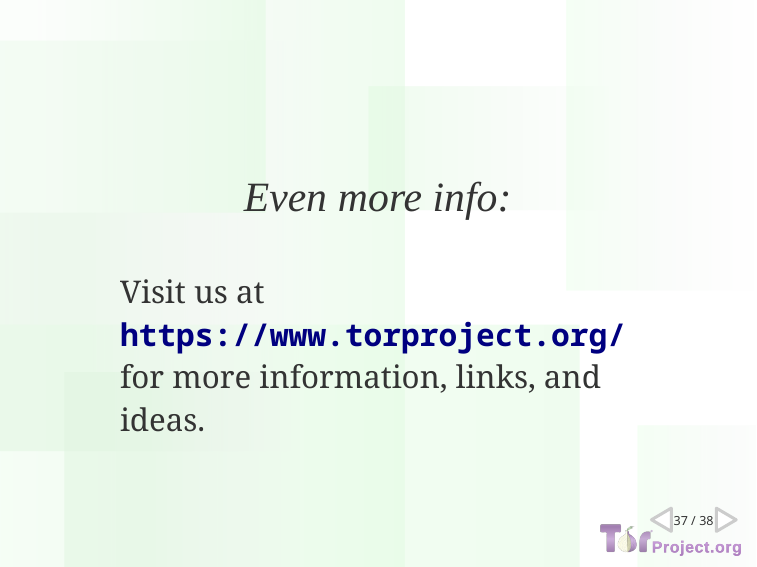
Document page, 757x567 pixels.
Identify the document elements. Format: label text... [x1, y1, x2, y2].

picture [0, 0, 757, 567]
text_box Even more info: [0, 166, 756, 228]
text_box Visit us at https://www.torproject.org/ for more information, links, and ideas. [0, 262, 756, 508]
